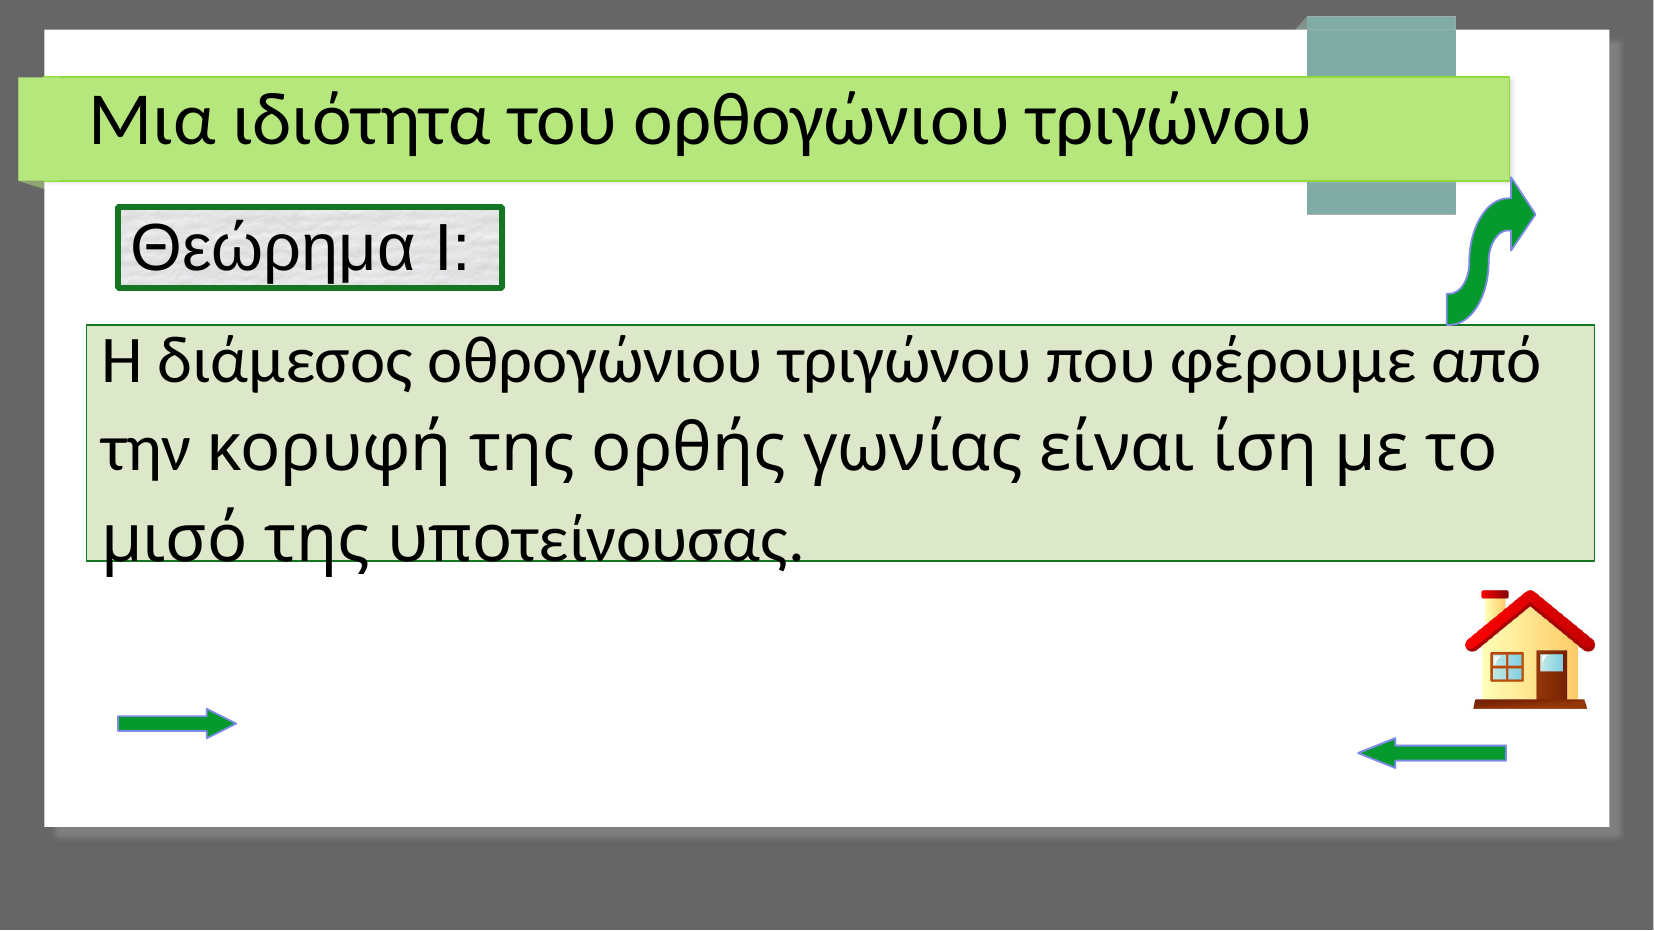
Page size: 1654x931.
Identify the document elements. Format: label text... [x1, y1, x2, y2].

text_box Θεώρημα I: [118, 206, 502, 288]
text_box [1358, 738, 1507, 768]
text_box [1446, 177, 1536, 325]
title Μια ιδιότητα του ορθογώνιου τριγώνου [88, 73, 1506, 178]
text_box [118, 708, 237, 739]
text_box Η διάμεσος οθρογώνιου τριγώνου που φέρουμε από την κορυφή της ορθής γωνίας είναι ίση με το μισό της υποτείνουσας. [86, 324, 1595, 562]
picture [1465, 590, 1595, 709]
